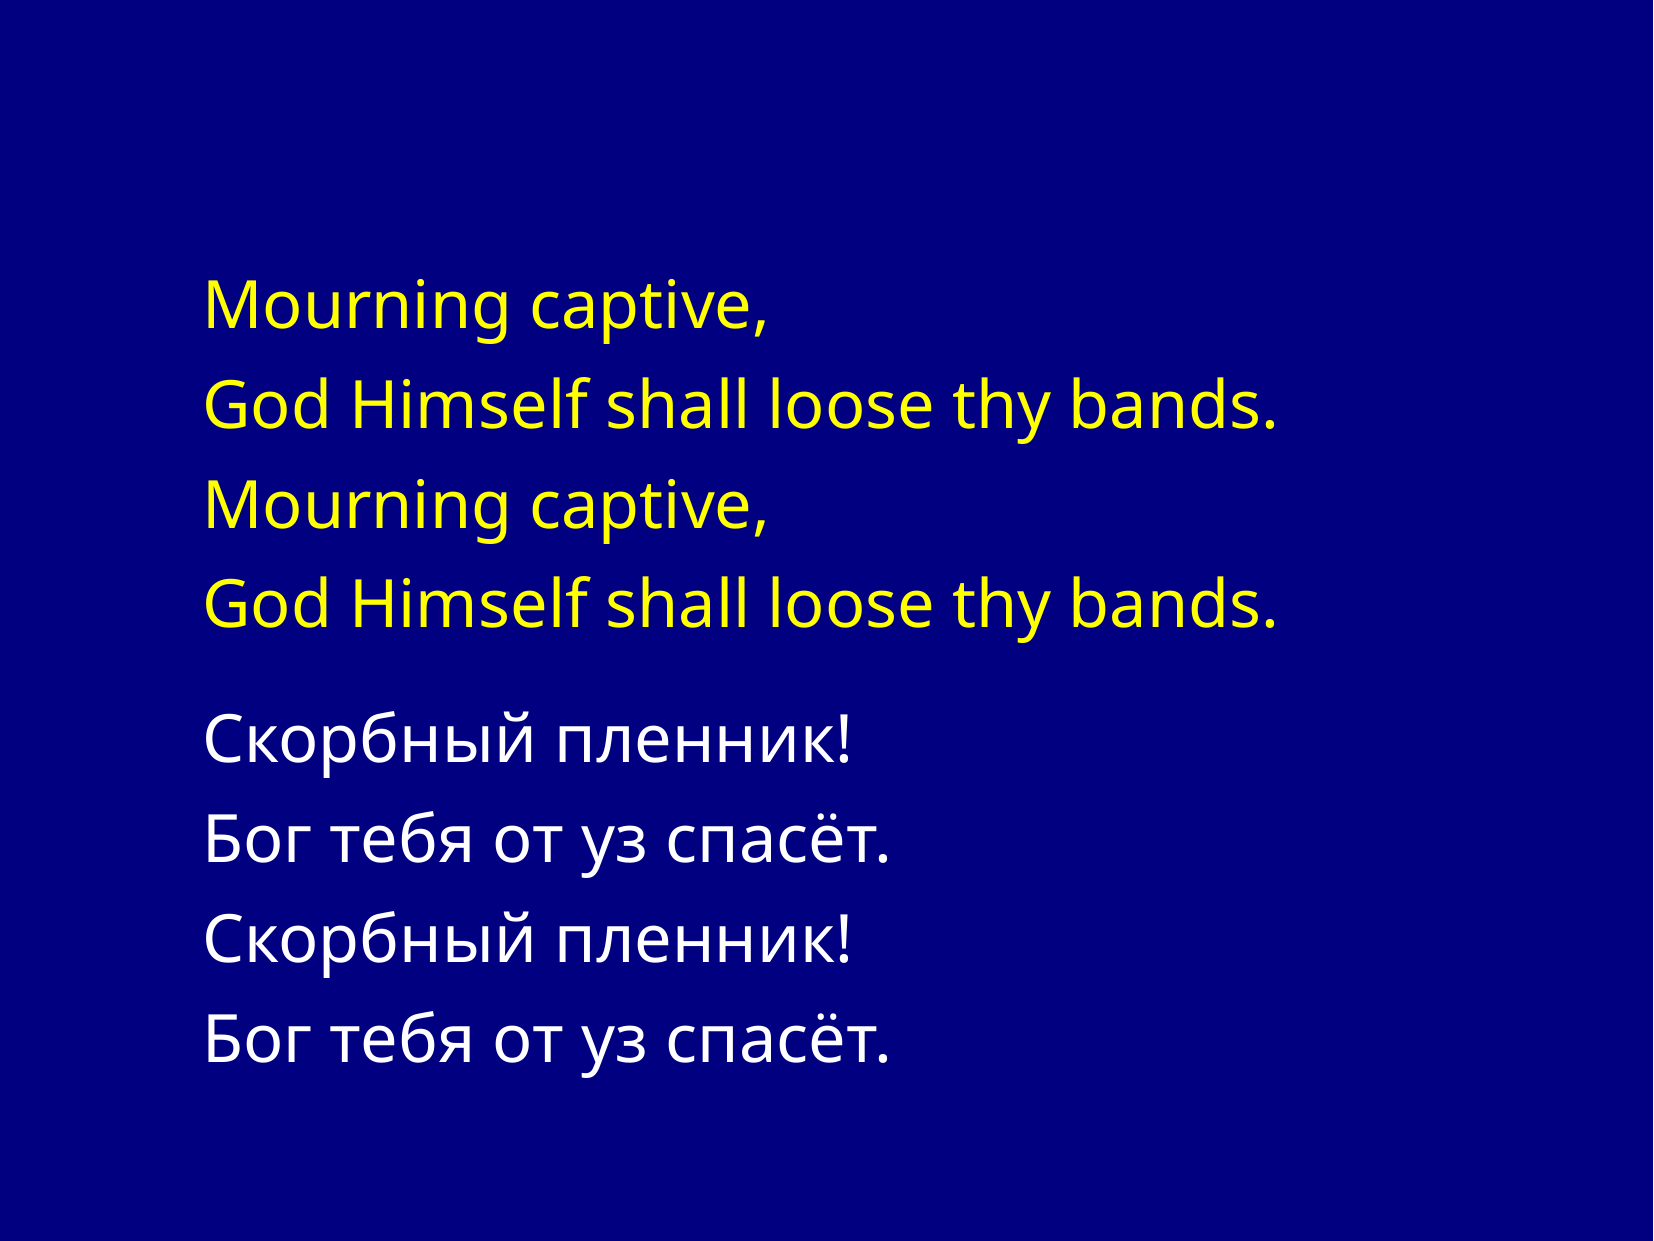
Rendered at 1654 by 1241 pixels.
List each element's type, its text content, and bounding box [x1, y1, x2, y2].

text_box Mourning captive, God Himself shall loose thy bands. Mourning captive, God Himself shall loose thy bands. [75, 150, 1576, 638]
text_box Скорбный пленник! Бог тебя от уз спасёт. Скорбный пленник! Бог тебя от уз спасёт. [75, 675, 1576, 1163]
